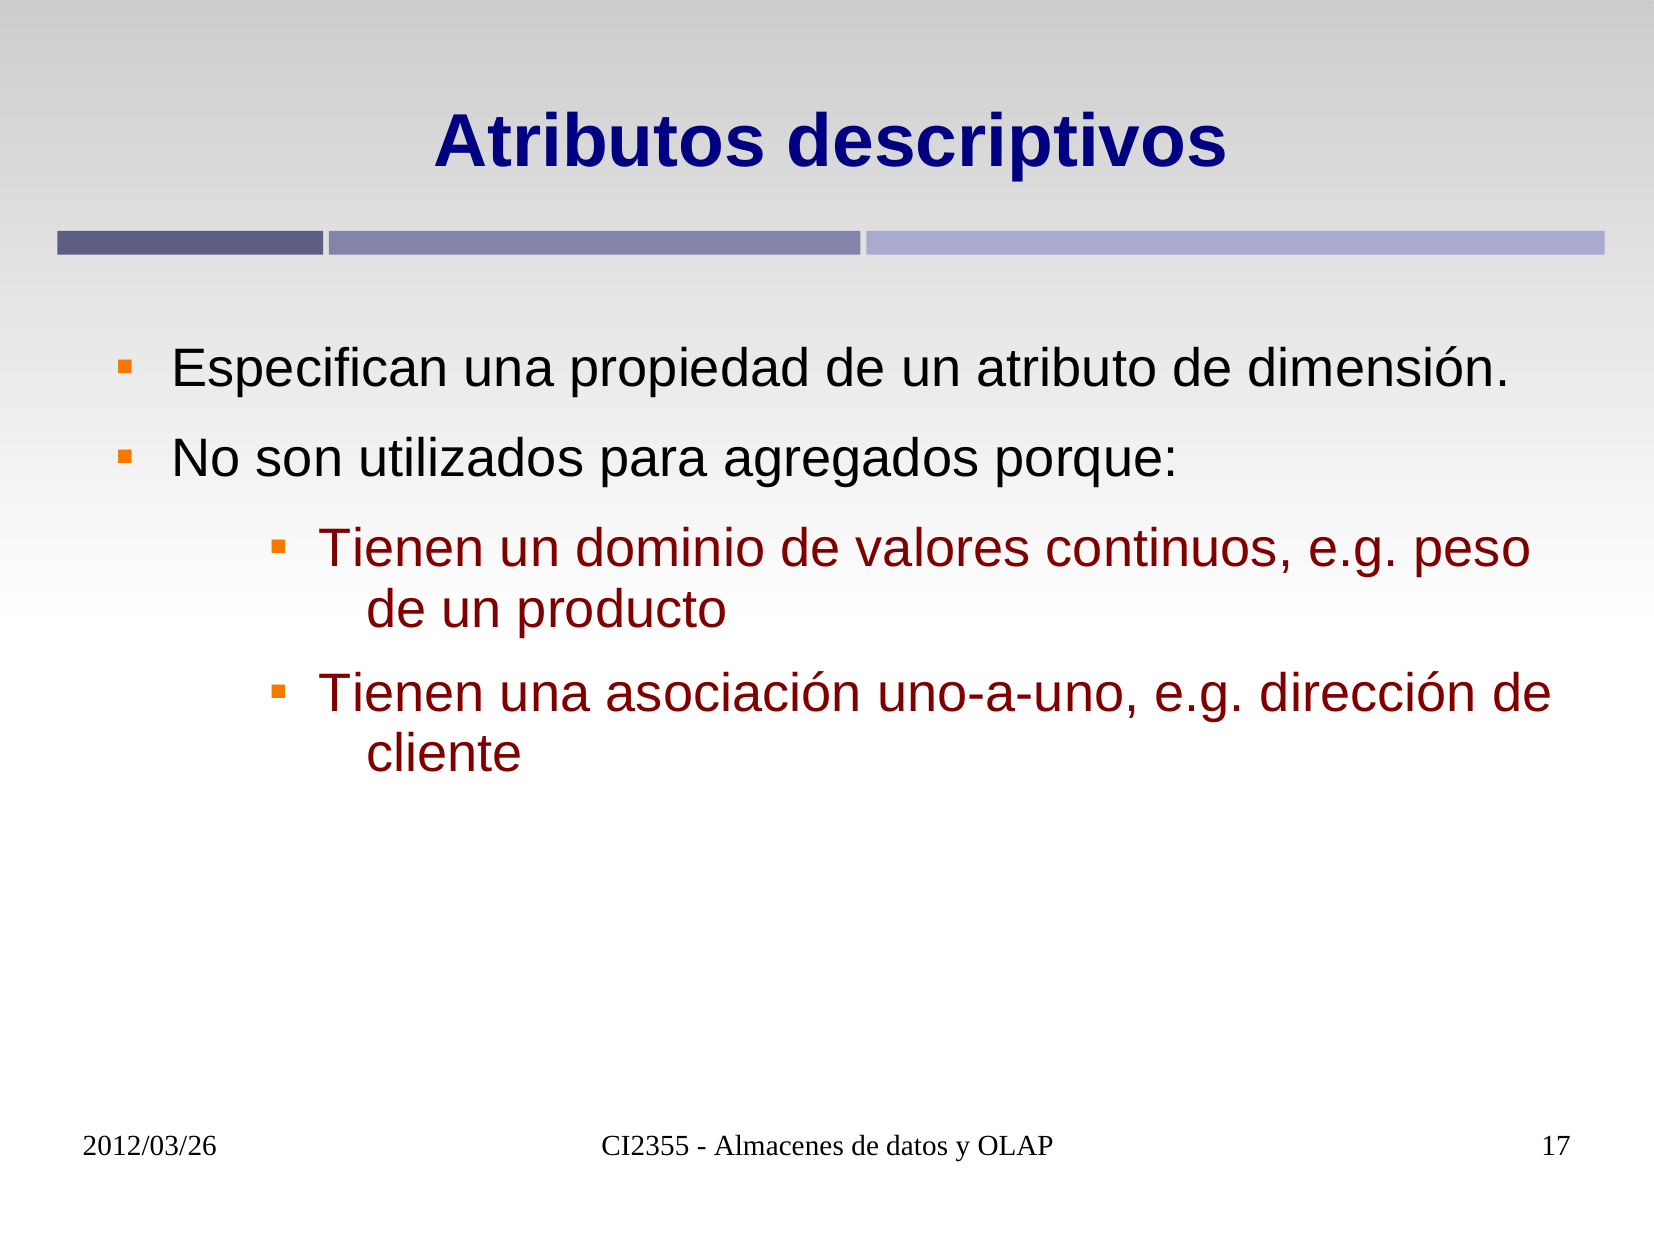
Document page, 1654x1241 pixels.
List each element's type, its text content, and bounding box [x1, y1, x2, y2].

title Atributos descriptivos [86, 55, 1576, 226]
list Especifican una propiedad de un atributo de dimensión. No son utilizados para agregados porque: Tienen un dominio de valores continuos, e.g. peso de un producto Tienen una asociación uno-a-uno, e.g. dirección de cliente [82, 337, 1571, 1109]
